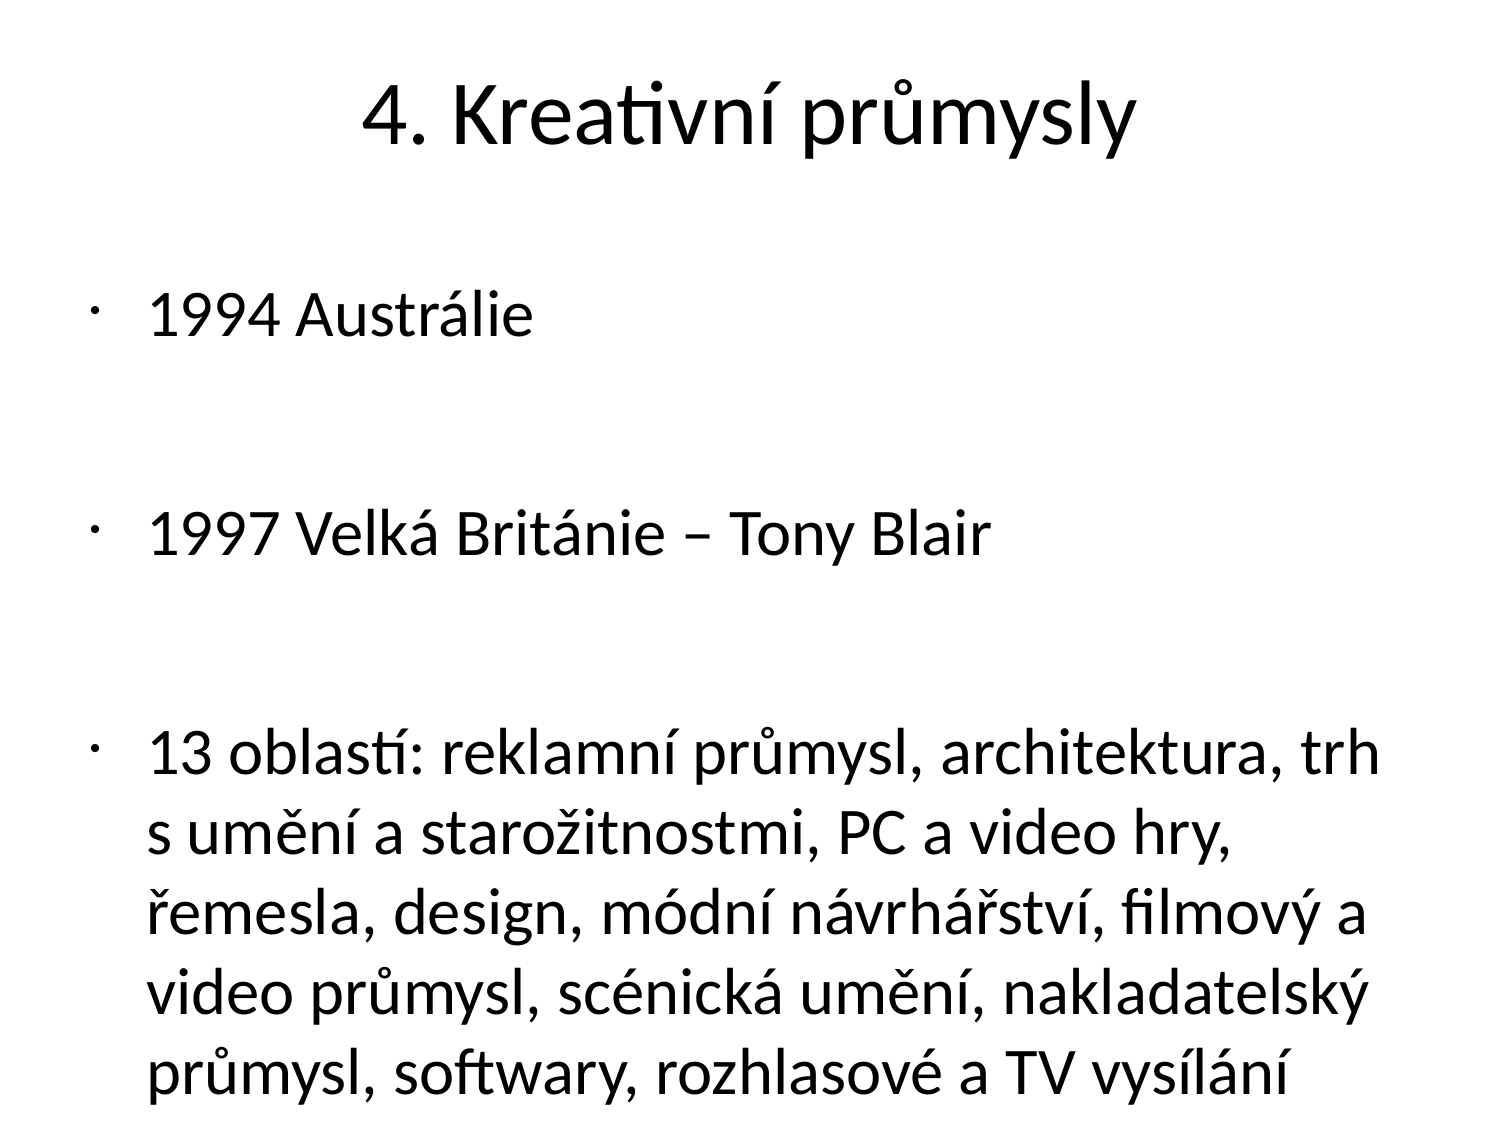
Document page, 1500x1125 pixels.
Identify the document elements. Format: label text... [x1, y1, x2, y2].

list 1994 Austrálie 1997 Velká Británie – Tony Blair 13 oblastí: reklamní průmysl, architektura, trh s umění a starožitnostmi, PC a video hry, řemesla, design, módní návrhářství, filmový a video průmysl, scénická umění, nakladatelský průmysl, softwary, rozhlasové a TV vysílání [75, 262, 1425, 1005]
title 4. Kreativní průmysly [75, 45, 1425, 233]
